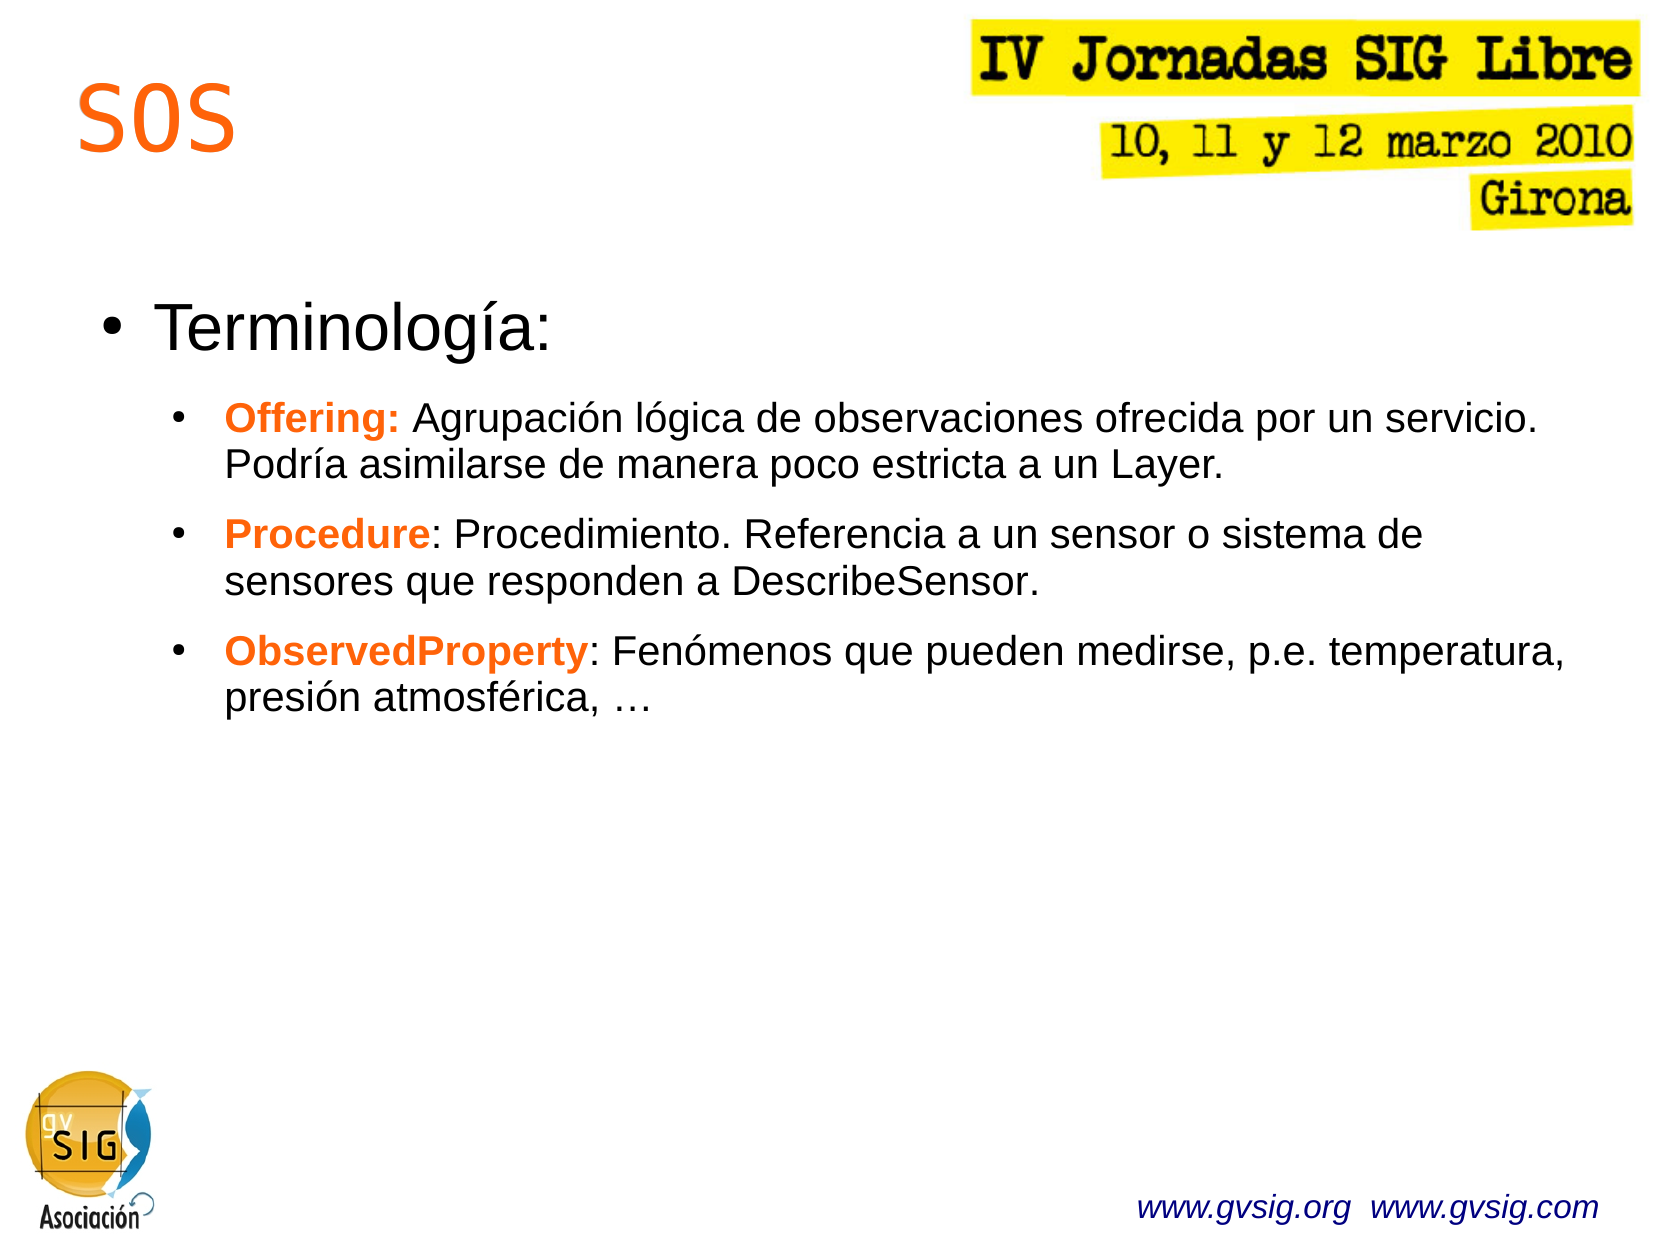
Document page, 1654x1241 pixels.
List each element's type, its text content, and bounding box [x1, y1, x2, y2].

picture [0, 1062, 178, 1241]
list Terminología: Offering: Agrupación lógica de observaciones ofrecida por un servicio. Podría asimilarse de manera poco estricta a un Layer. Procedure: Procedimiento. Referencia a un sensor o sistema de sensores que responden a DescribeSensor. ObservedProperty: Fenómenos que pueden medirse, p.e. temperatura, presión atmosférica, … [82, 290, 1571, 1109]
picture [956, 0, 1654, 276]
text_box SOS [59, 59, 1471, 182]
